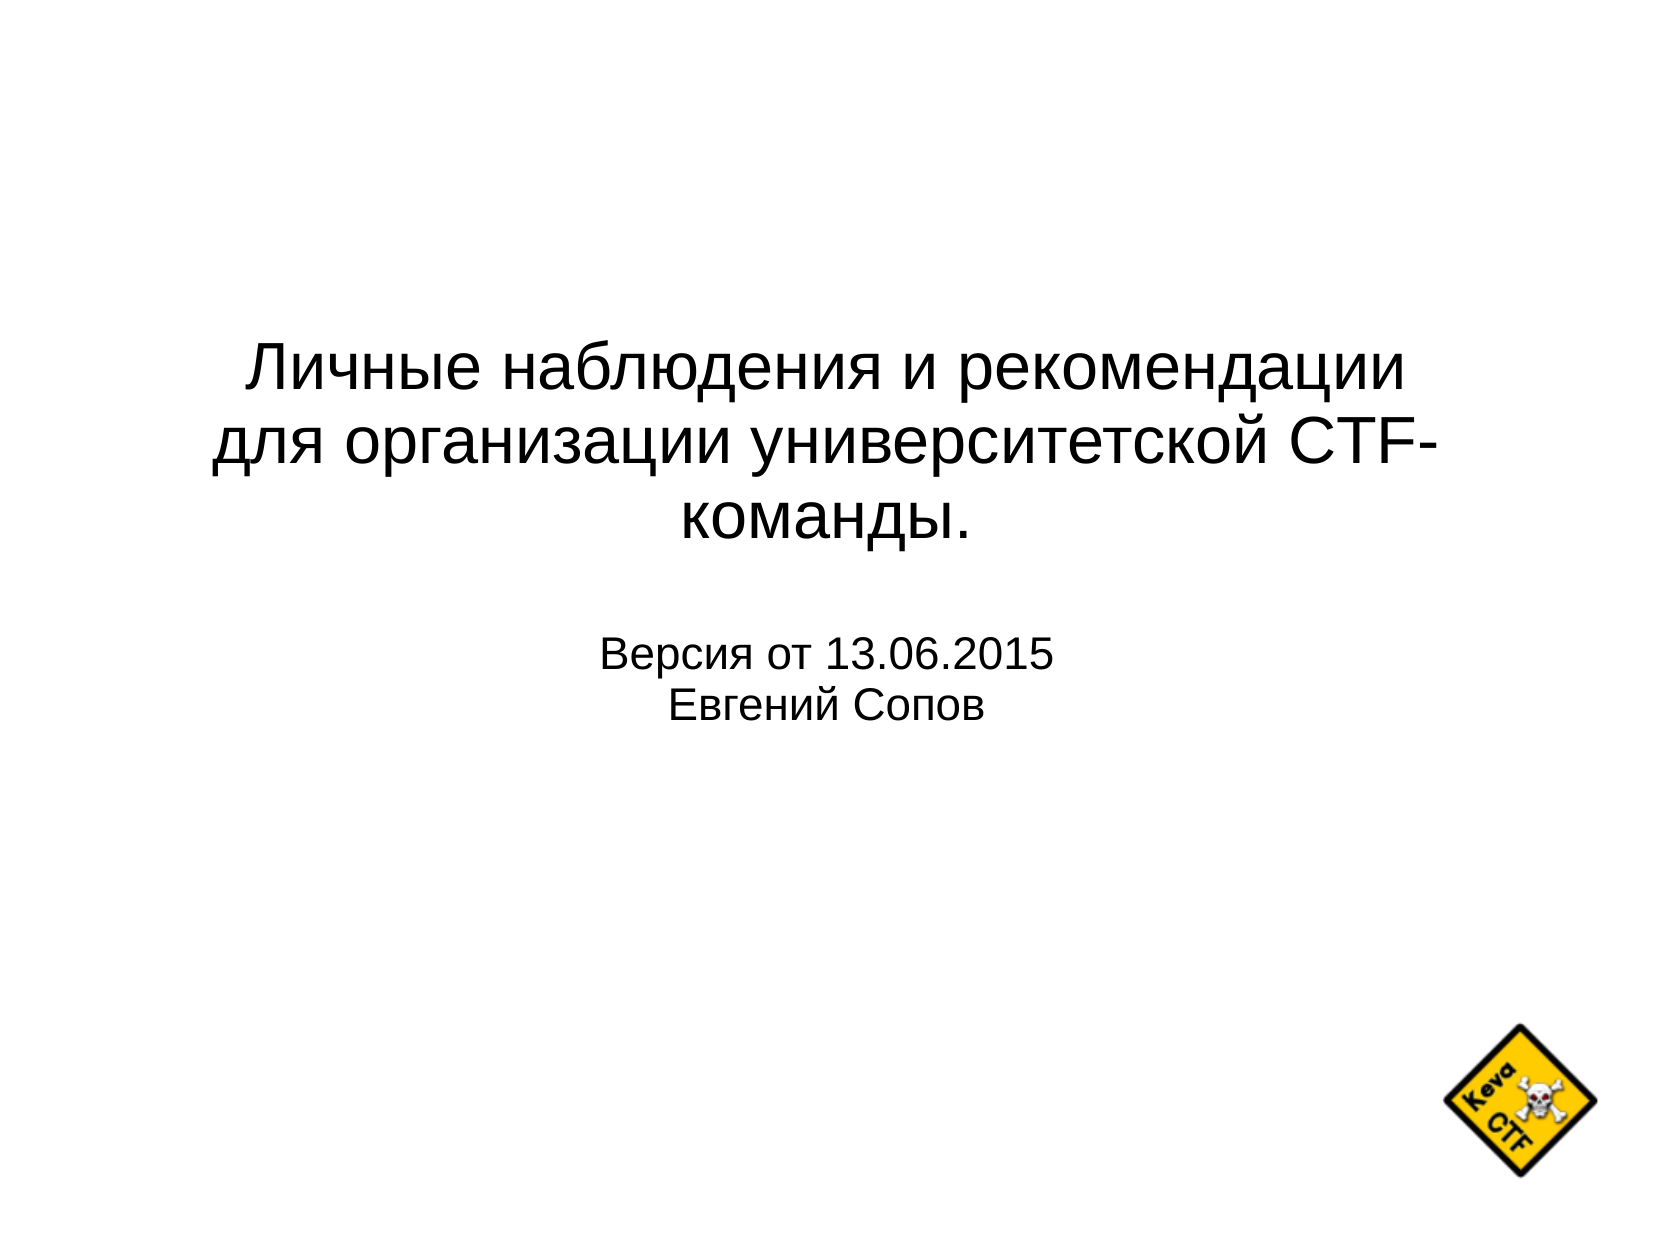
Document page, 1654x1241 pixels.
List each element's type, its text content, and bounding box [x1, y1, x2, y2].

picture [1434, 1015, 1607, 1188]
subtitle Личные наблюдения и рекомендации для организации университетской CTF-команды. Версия от 13.06.2015 Евгений Сопов [82, 49, 1571, 1010]
